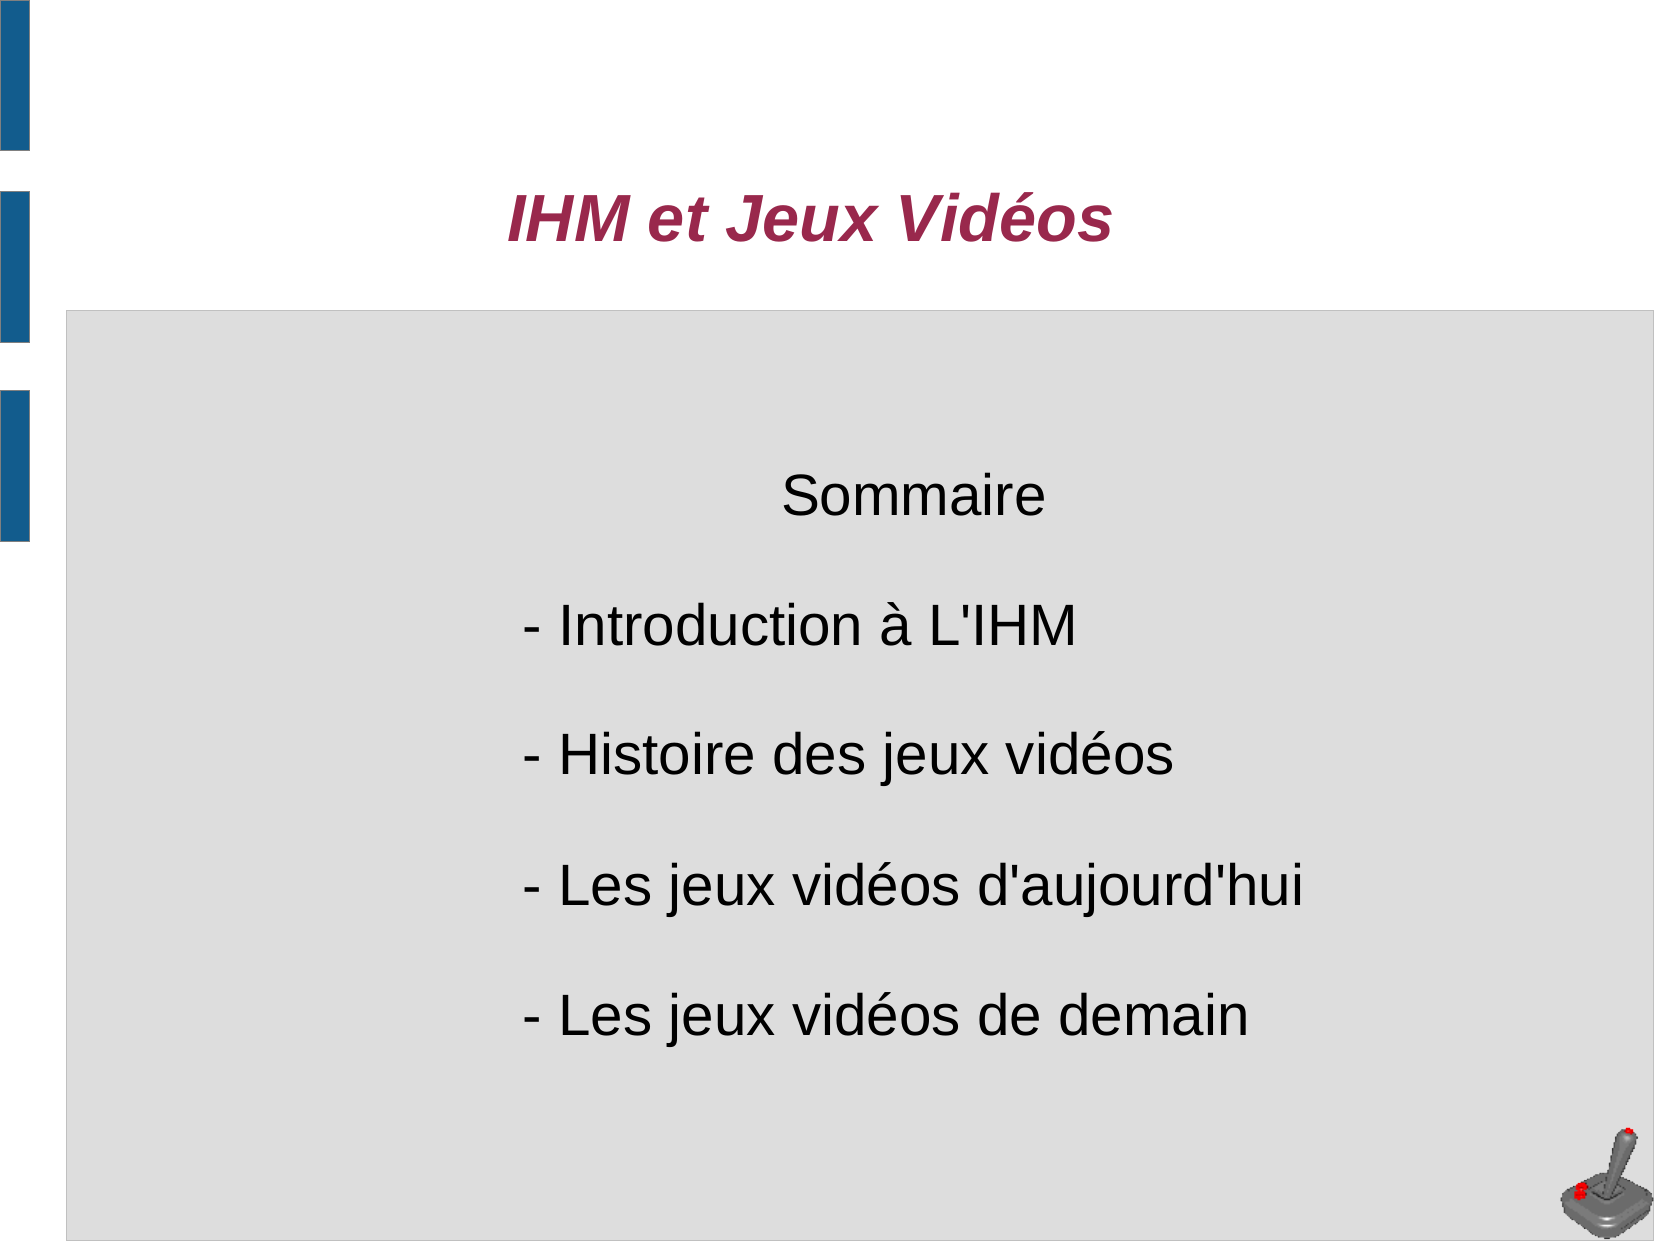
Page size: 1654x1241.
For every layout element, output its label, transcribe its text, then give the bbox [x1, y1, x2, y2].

text_box Sommaire - Introduction à L'IHM - Histoire des jeux vidéos - Les jeux vidéos d'aujourd'hui - Les jeux vidéos de demain [507, 454, 1321, 1053]
title IHM et Jeux Vidéos [88, 114, 1534, 322]
picture [1559, 1119, 1654, 1241]
